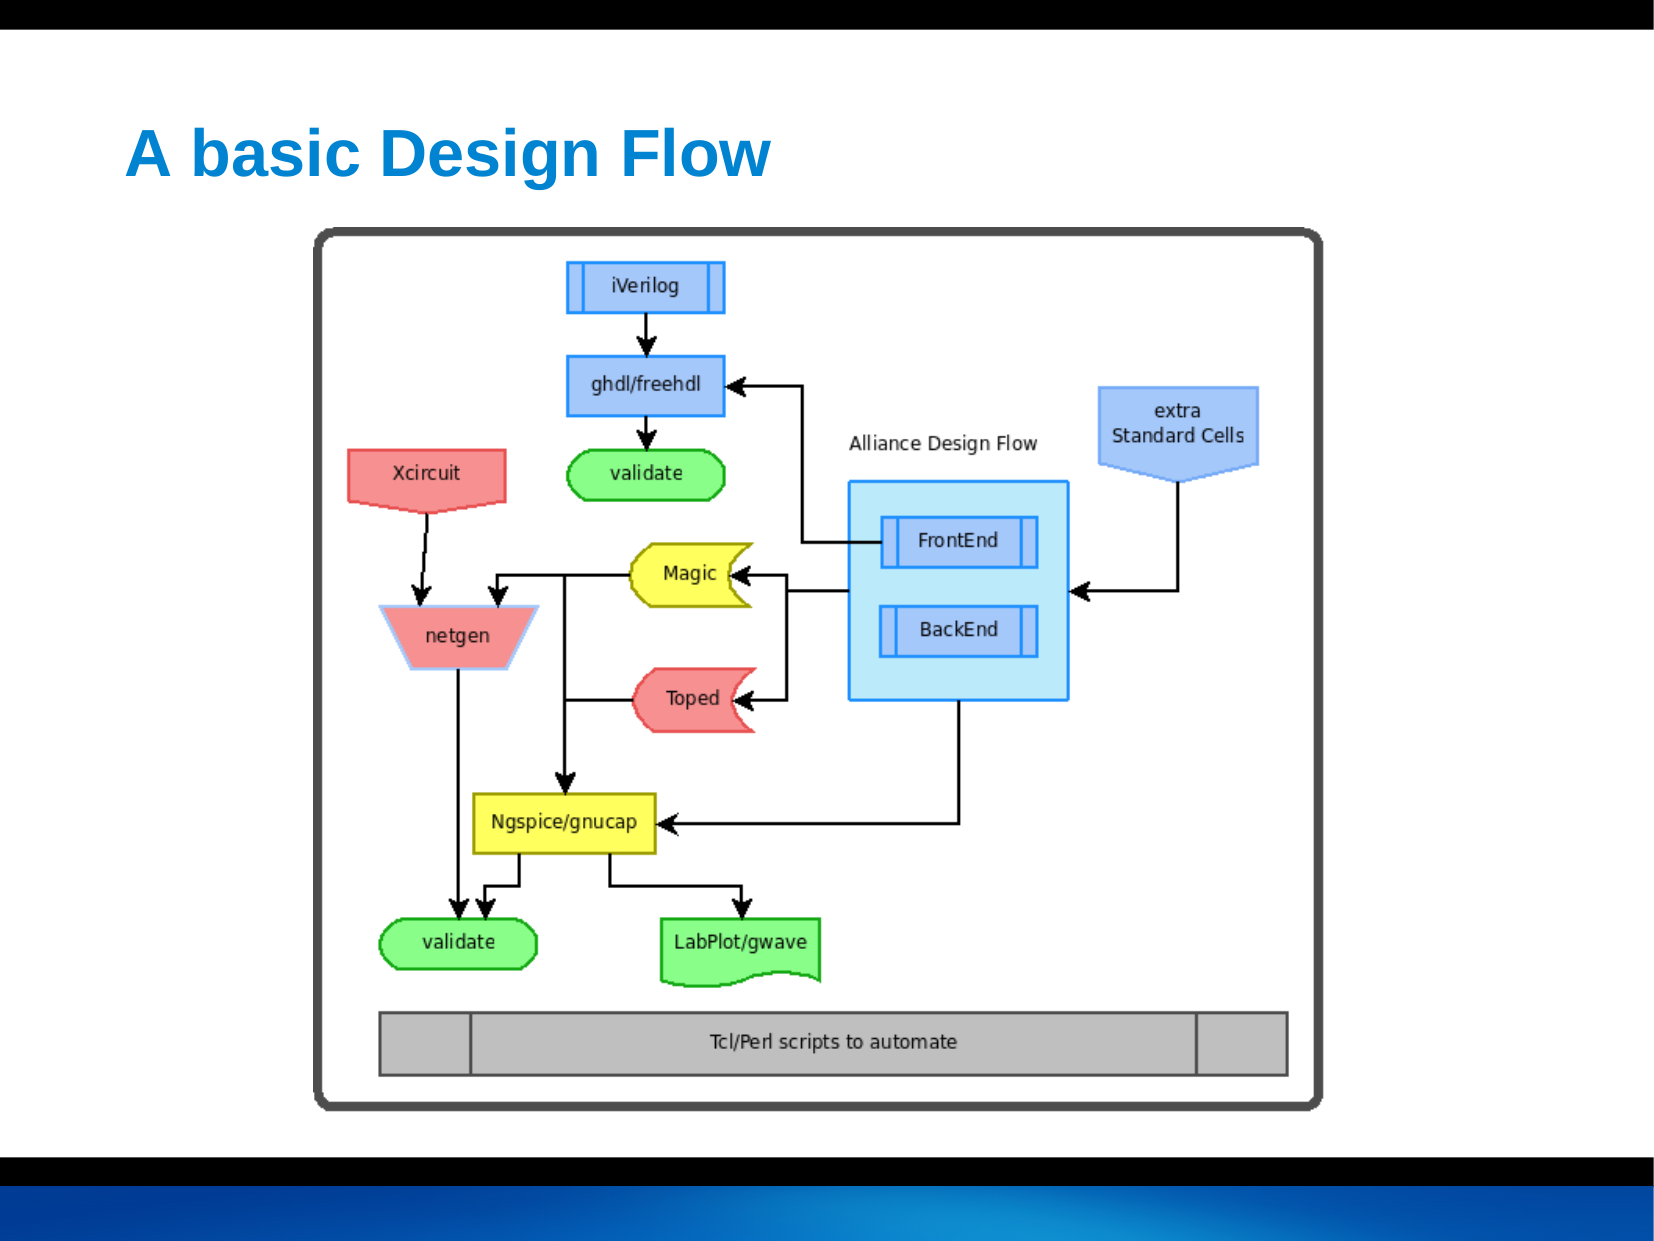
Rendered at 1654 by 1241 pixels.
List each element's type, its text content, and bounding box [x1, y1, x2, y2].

text_box A basic Design Flow [109, 108, 789, 199]
picture [313, 227, 1325, 1113]
picture [0, 1186, 1654, 1241]
